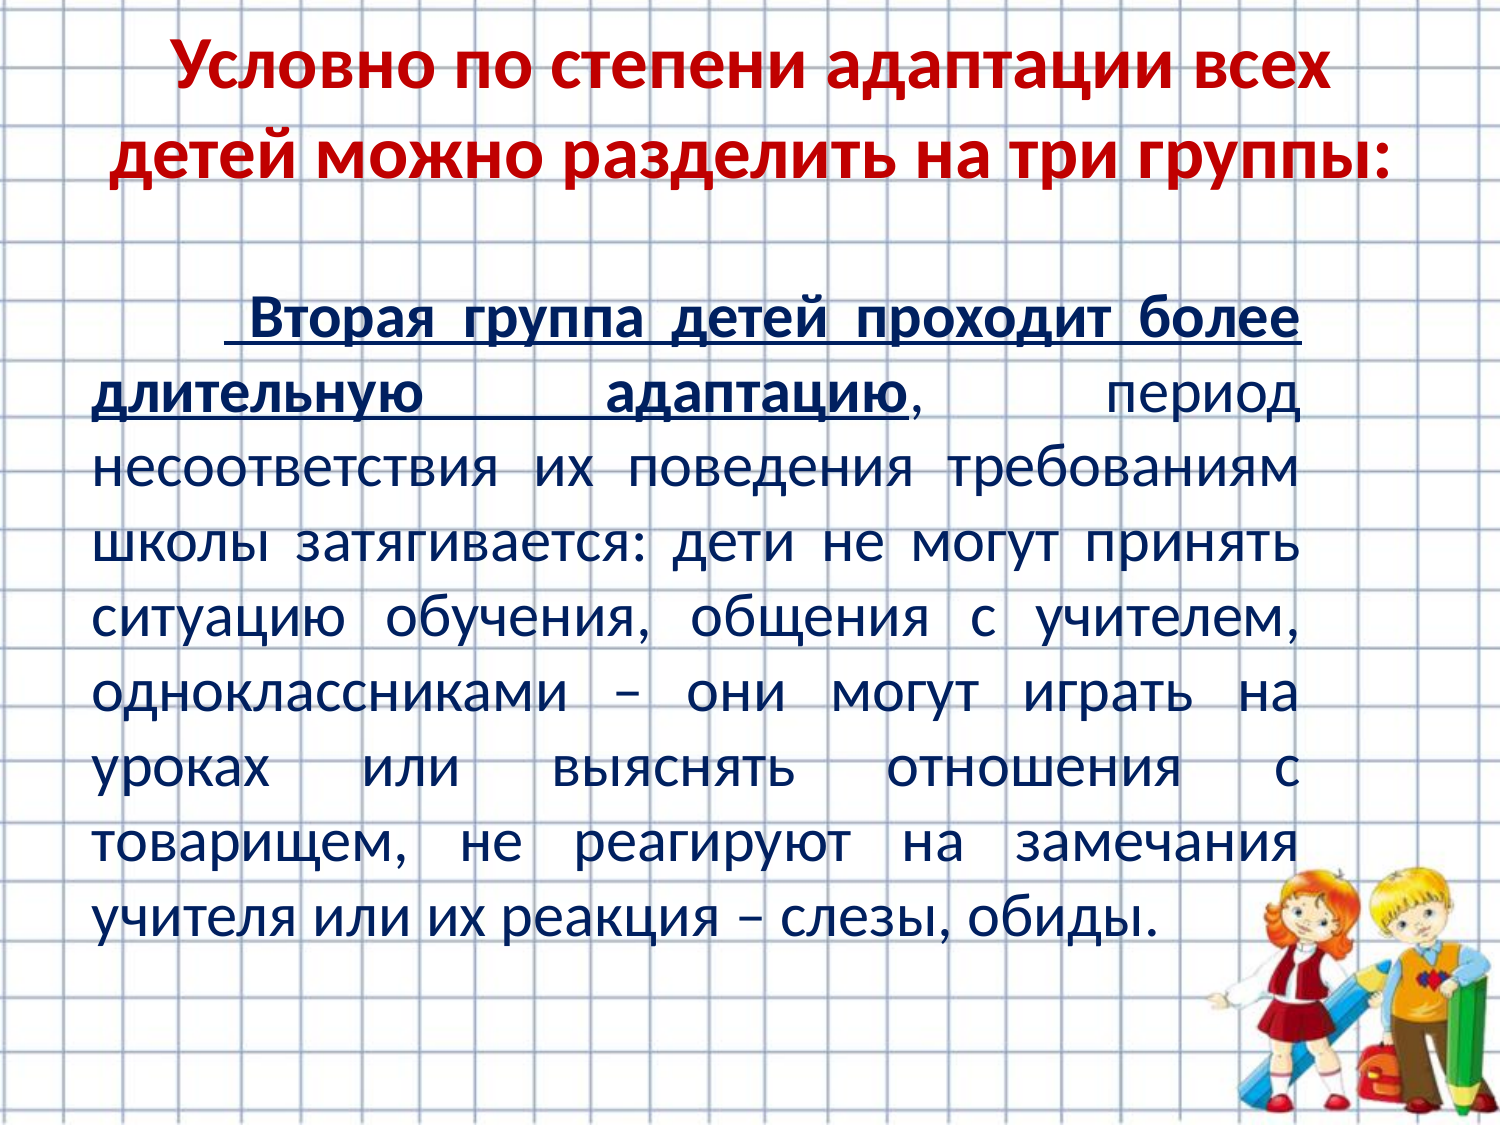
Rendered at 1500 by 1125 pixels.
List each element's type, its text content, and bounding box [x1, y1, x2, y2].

list Вторая группа детей проходит более длительную адаптацию, период несоответствия их поведения требованиям школы затягивается: дети не могут принять ситуацию обучения, общения с учителем, одноклассниками – они могут играть на уроках или выяснять отношения с товарищем, не реагируют на замечания учителя или их реакция – слезы, обиды. [76, 267, 1317, 1094]
picture [0, 0, 1500, 1125]
title Условно по степени адаптации всех детей можно разделить на три группы: [76, 54, 1427, 243]
